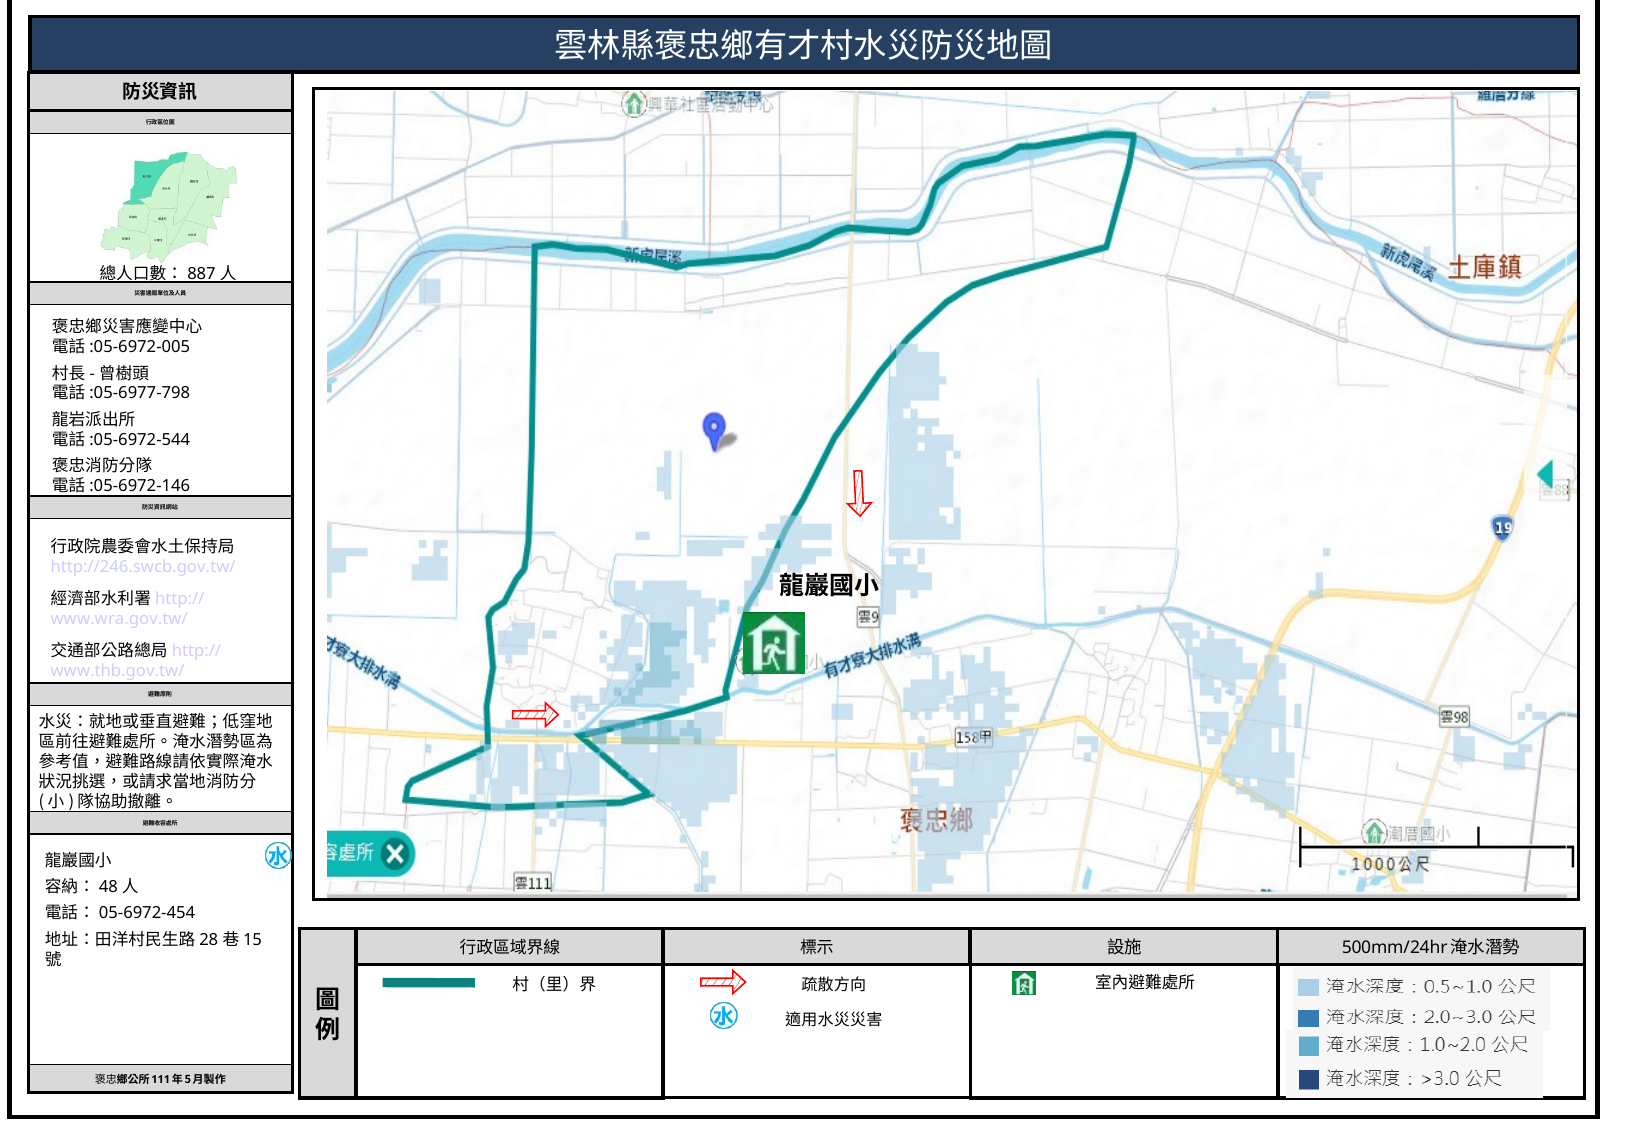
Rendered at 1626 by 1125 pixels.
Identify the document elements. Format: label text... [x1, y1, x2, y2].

text_box 水災：就地或垂直避難；低窪地區前往避難處所。淹水潛勢區為參考值，避難路線請依實際淹水狀況挑選，或請求當地消防分(小)隊協助撤離。 [23, 703, 301, 819]
text_box 行政院農委會水土保持局http://246.swcb.gov.tw/ 經濟部水利署http://www.wra.gov.tw/ 交通部公路總局http://www.thb.gov.tw/ [35, 527, 303, 688]
text_box 500mm/24hr淹水潛勢 [1277, 928, 1585, 965]
text_box 褒忠鄉災害應變中心 電話:05-6972-005 村長-曾樹頭 電話:05-6977-798 龍岩派出所 電話:05-6972-544 褒忠消防分隊 電話:05-6972-146 [37, 308, 301, 503]
text_box 防災資訊 [30, 74, 291, 110]
picture [327, 91, 1577, 898]
text_box 行政區域界線 [356, 930, 664, 965]
text_box 適用水災災害 [694, 1000, 974, 1036]
text_box 災害通報單位及人員 [30, 281, 291, 305]
text_box 疏散方向 [695, 966, 974, 1000]
text_box [700, 970, 746, 994]
text_box 室內避難處所 [994, 965, 1297, 1001]
text_box 行政區位圖 [30, 110, 291, 134]
text_box 村（里）界 [414, 966, 695, 1002]
picture [263, 840, 293, 870]
text_box [847, 470, 872, 517]
text_box 龍巖國小 容納：48人 電話：05-6972-454 地址：田洋村民生路28巷15號 [29, 842, 294, 977]
text_box [512, 702, 559, 727]
picture [68, 146, 269, 268]
text_box 圖例 [301, 930, 356, 1096]
picture [708, 1000, 739, 1029]
picture [1285, 967, 1551, 1098]
text_box 龍巖國小 [765, 561, 953, 608]
text_box 褒忠鄉公所111年5月製作 [30, 1064, 291, 1091]
text_box 防災資訊網站 [30, 495, 291, 519]
text_box 避難原則 [30, 683, 291, 703]
text_box 避難收容處所 [30, 819, 291, 835]
text_box 總人口數：887人 [68, 255, 268, 291]
text_box 標示 [664, 930, 970, 965]
text_box 雲林縣褒忠鄉有才村水災防災地圖 [29, 16, 1579, 73]
text_box 設施 [970, 928, 1277, 965]
